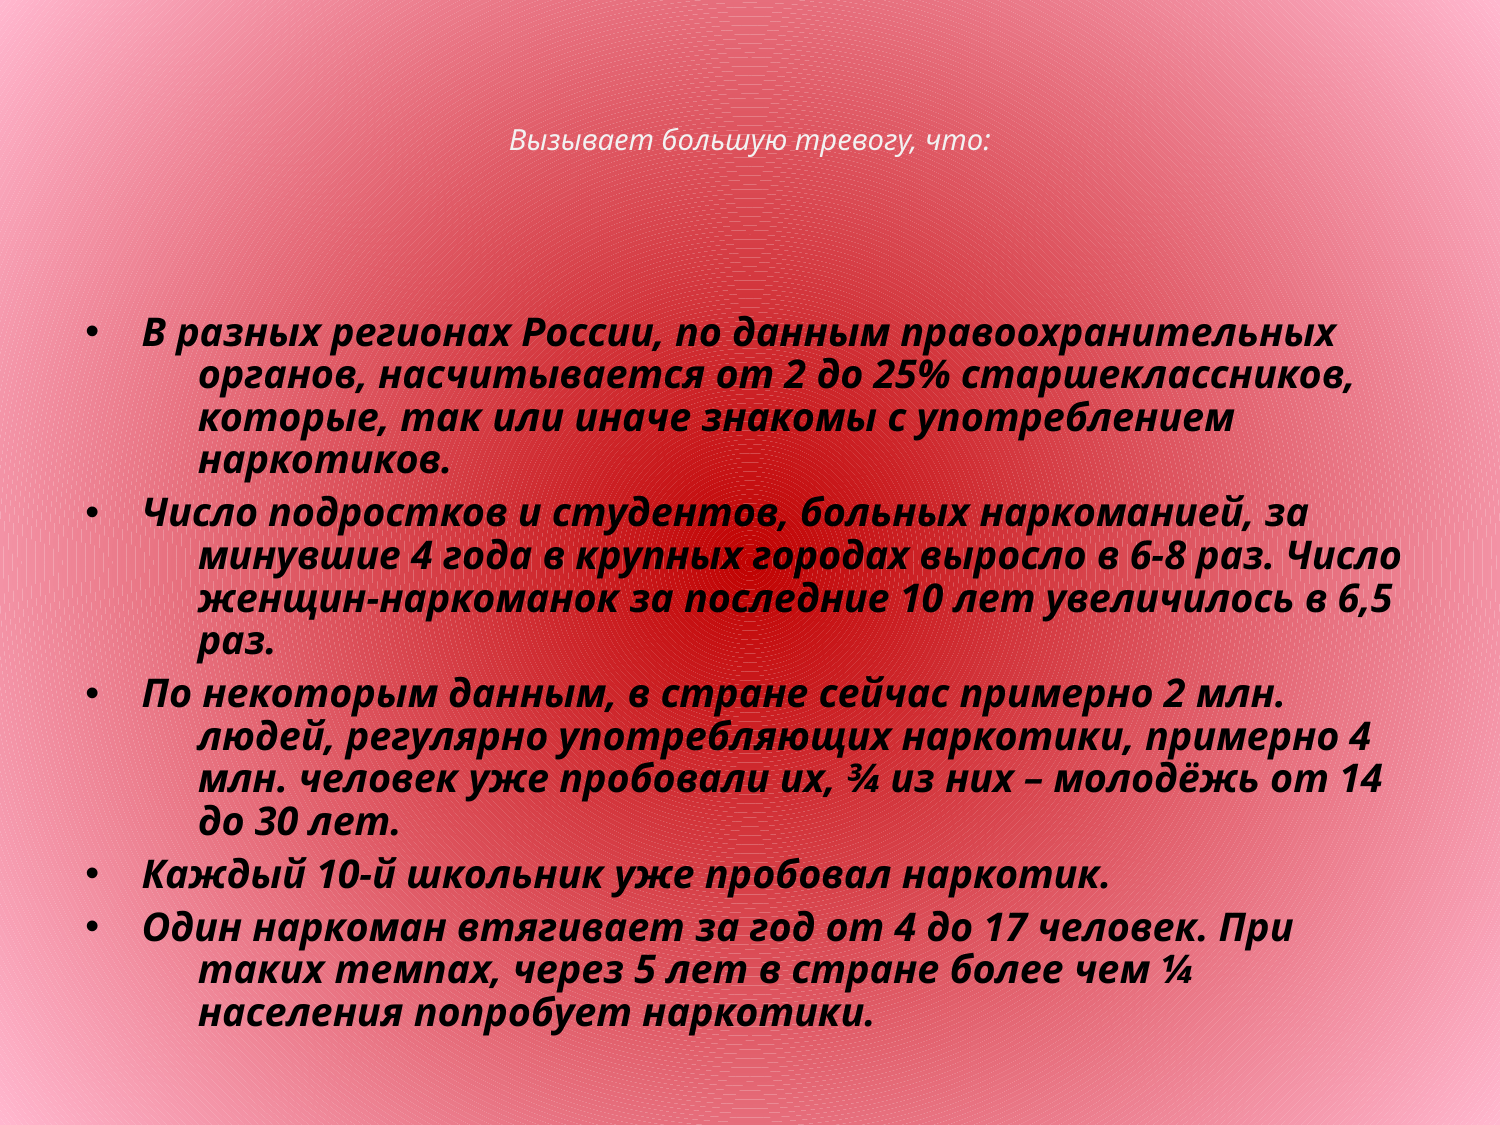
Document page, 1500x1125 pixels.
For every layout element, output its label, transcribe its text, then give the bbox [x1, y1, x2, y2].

list В разных регионах России, по данным правоохранительных органов, насчитывается от 2 до 25% старшеклассников, которые, так или иначе знакомы с употреблением наркотиков. Число подростков и студентов, больных наркоманией, за минувшие 4 года в крупных городах выросло в 6-8 раз. Число женщин-наркоманок за последние 10 лет увеличилось в 6,5 раз. По некоторым данным, в стране сейчас примерно 2 млн. людей, регулярно употребляющих наркотики, примерно 4 млн. человек уже пробовали их, ¾ из них – молодёжь от 14 до 30 лет. Каждый 10-й школьник уже пробовал наркотик. Один наркоман втягивает за год от 4 до 17 человек. При таких темпах, через 5 лет в стране более чем ¼ населения попробует наркотики. [70, 304, 1421, 1094]
title Вызывает большую тревогу, что: [75, 45, 1426, 233]
